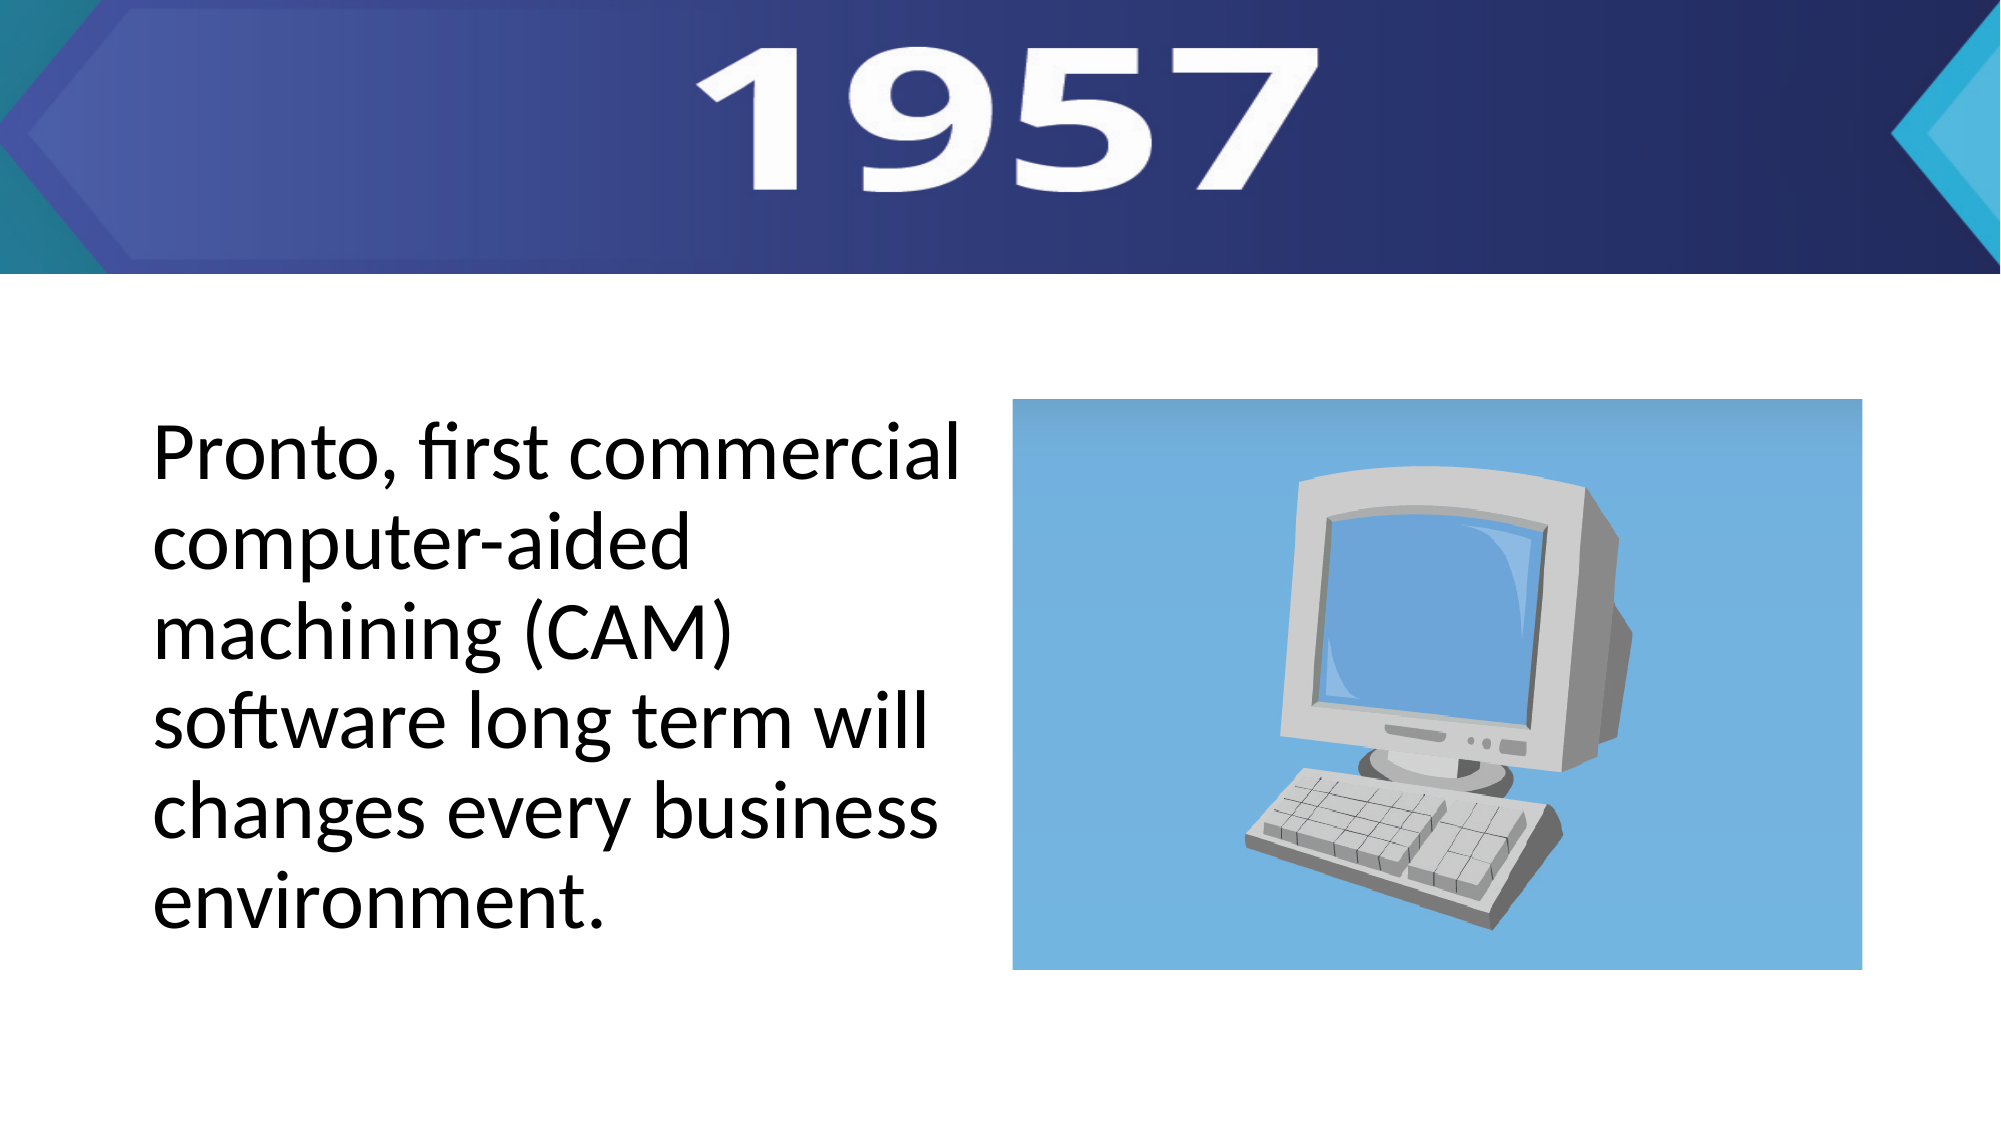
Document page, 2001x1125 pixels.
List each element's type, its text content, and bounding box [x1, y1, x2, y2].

list Pronto, first commercial computer-aided machining (CAM) software long term will changes every business environment. [137, 399, 988, 1114]
picture [0, 0, 2000, 274]
picture [1012, 399, 1863, 970]
